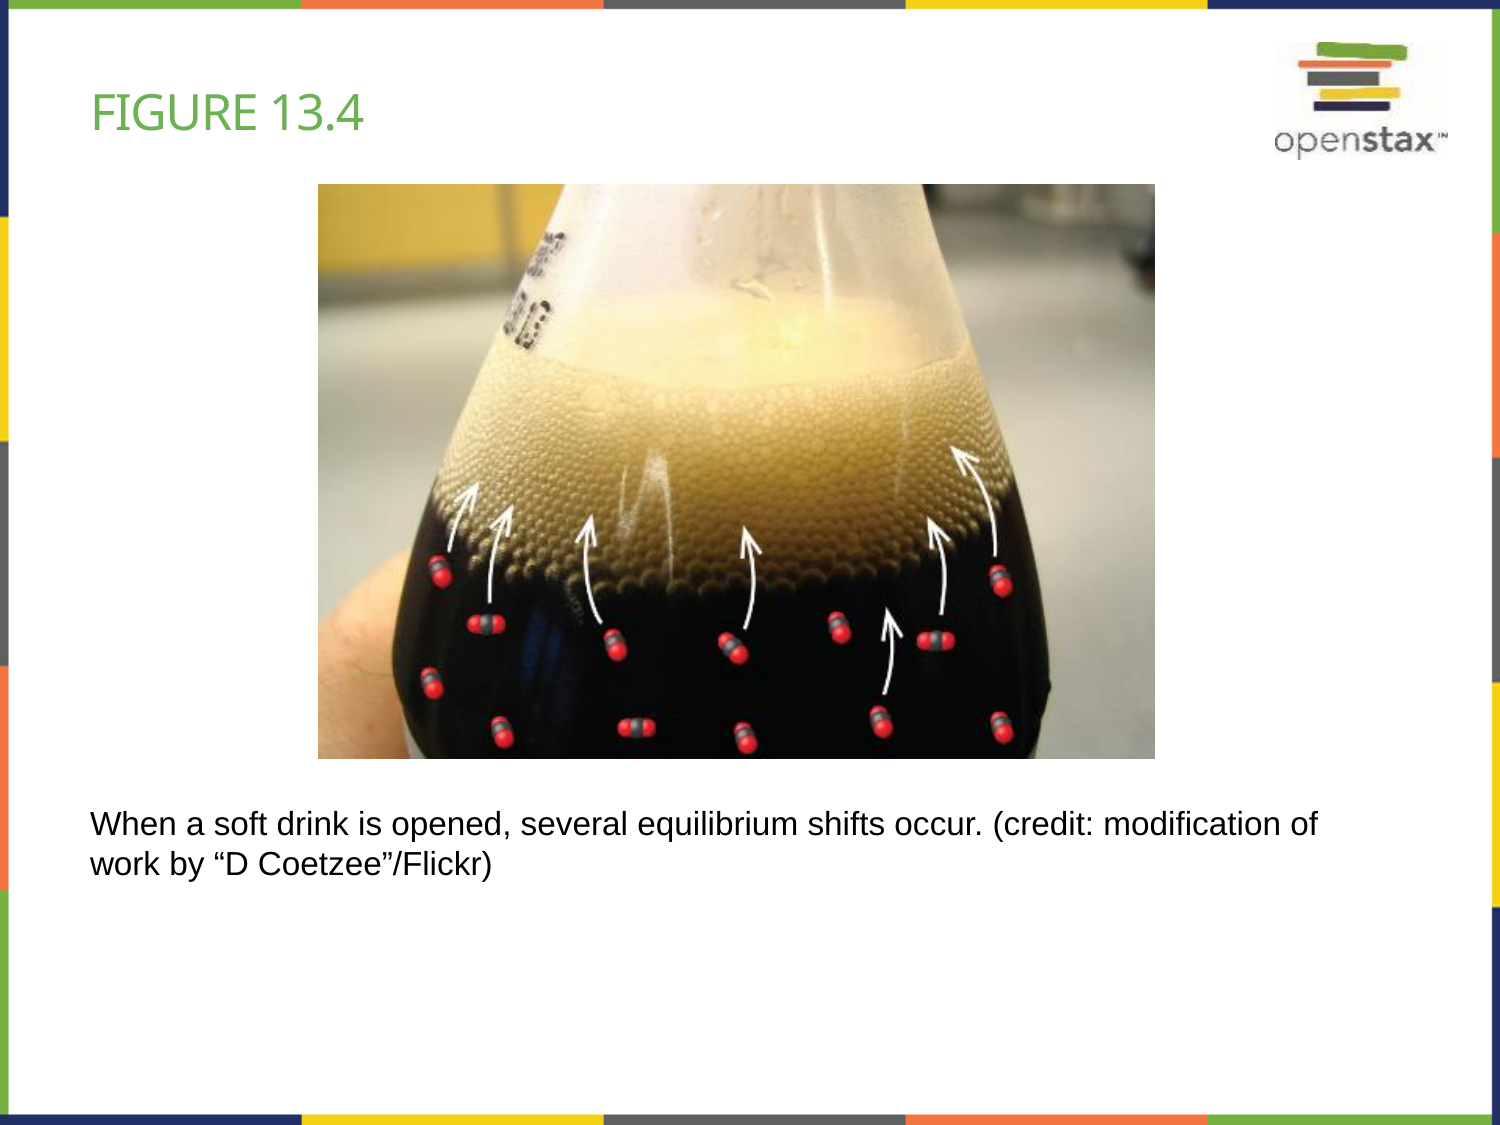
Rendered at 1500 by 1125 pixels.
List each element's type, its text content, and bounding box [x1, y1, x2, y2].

title Figure 13.4 [75, 39, 1398, 148]
picture [0, 0, 1500, 1125]
list When a soft drink is opened, several equilibrium shifts occur. (credit: modification of work by “D Coetzee”/Flickr) [75, 794, 1398, 986]
